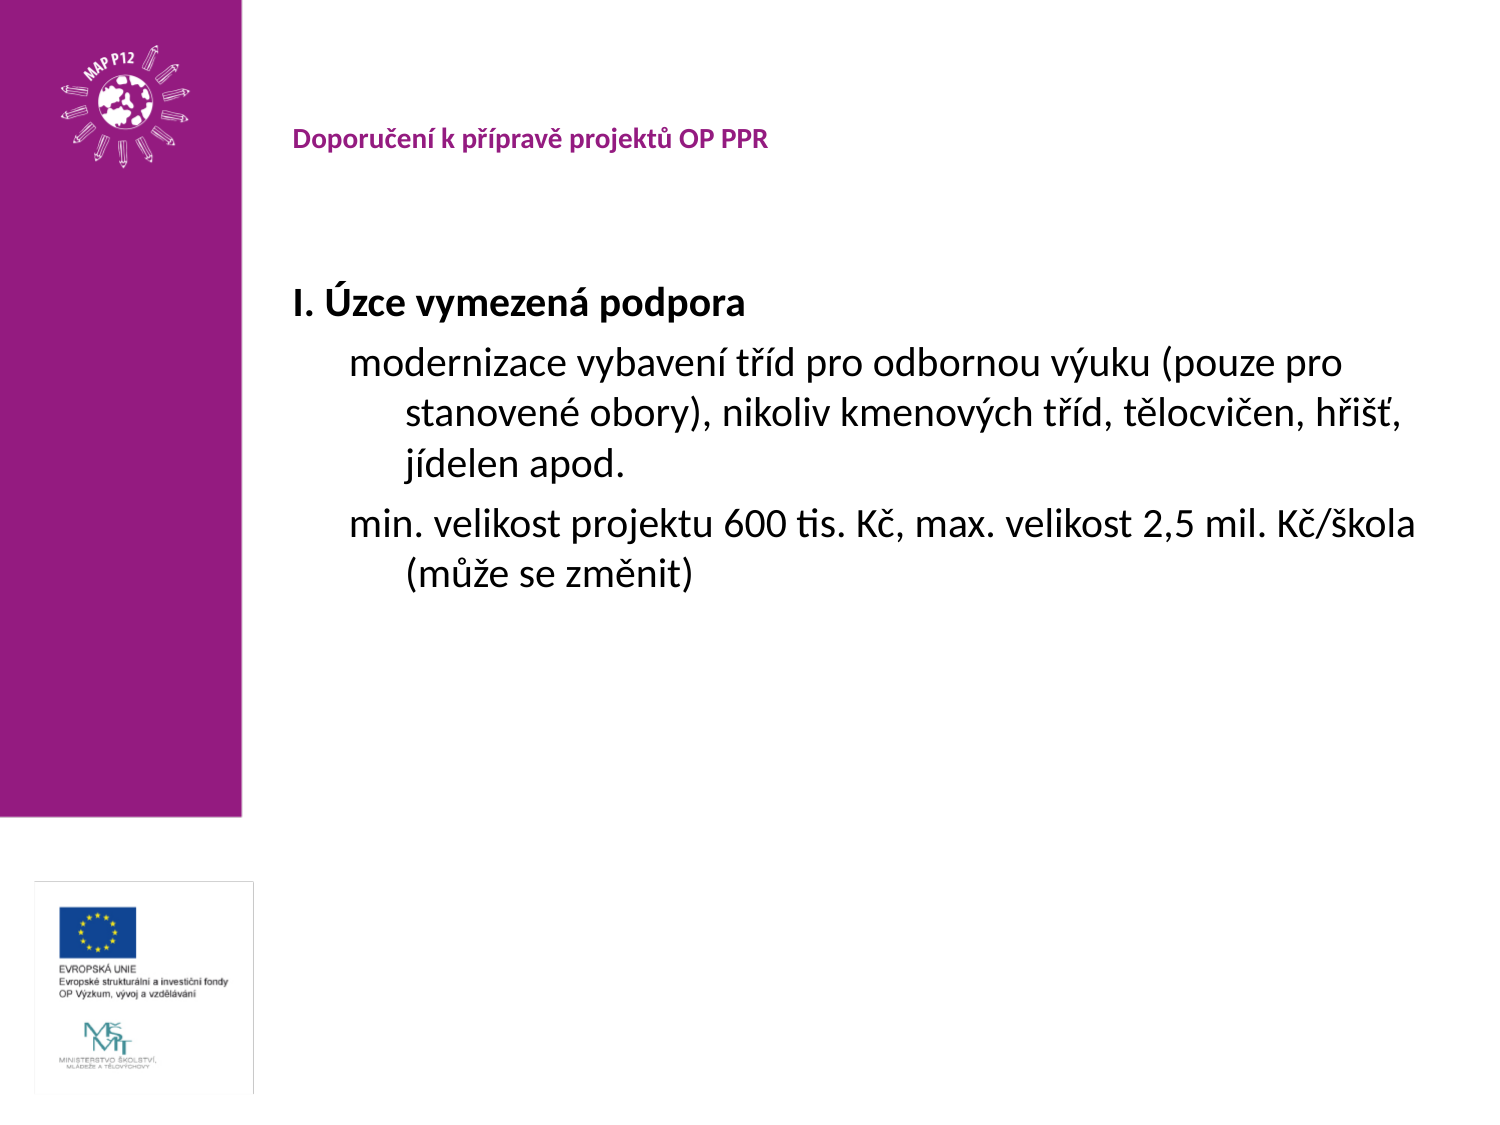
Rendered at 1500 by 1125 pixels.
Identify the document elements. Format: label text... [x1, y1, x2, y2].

list I. Úzce vymezená podpora modernizace vybavení tříd pro odbornou výuku (pouze pro stanovené obory), nikoliv kmenových tříd, tělocvičen, hřišť, jídelen apod. min. velikost projektu 600 tis. Kč, max. velikost 2,5 mil. Kč/škola (může se změnit) [277, 267, 1459, 1035]
title Doporučení k přípravě projektů OP PPR [277, 42, 1453, 231]
